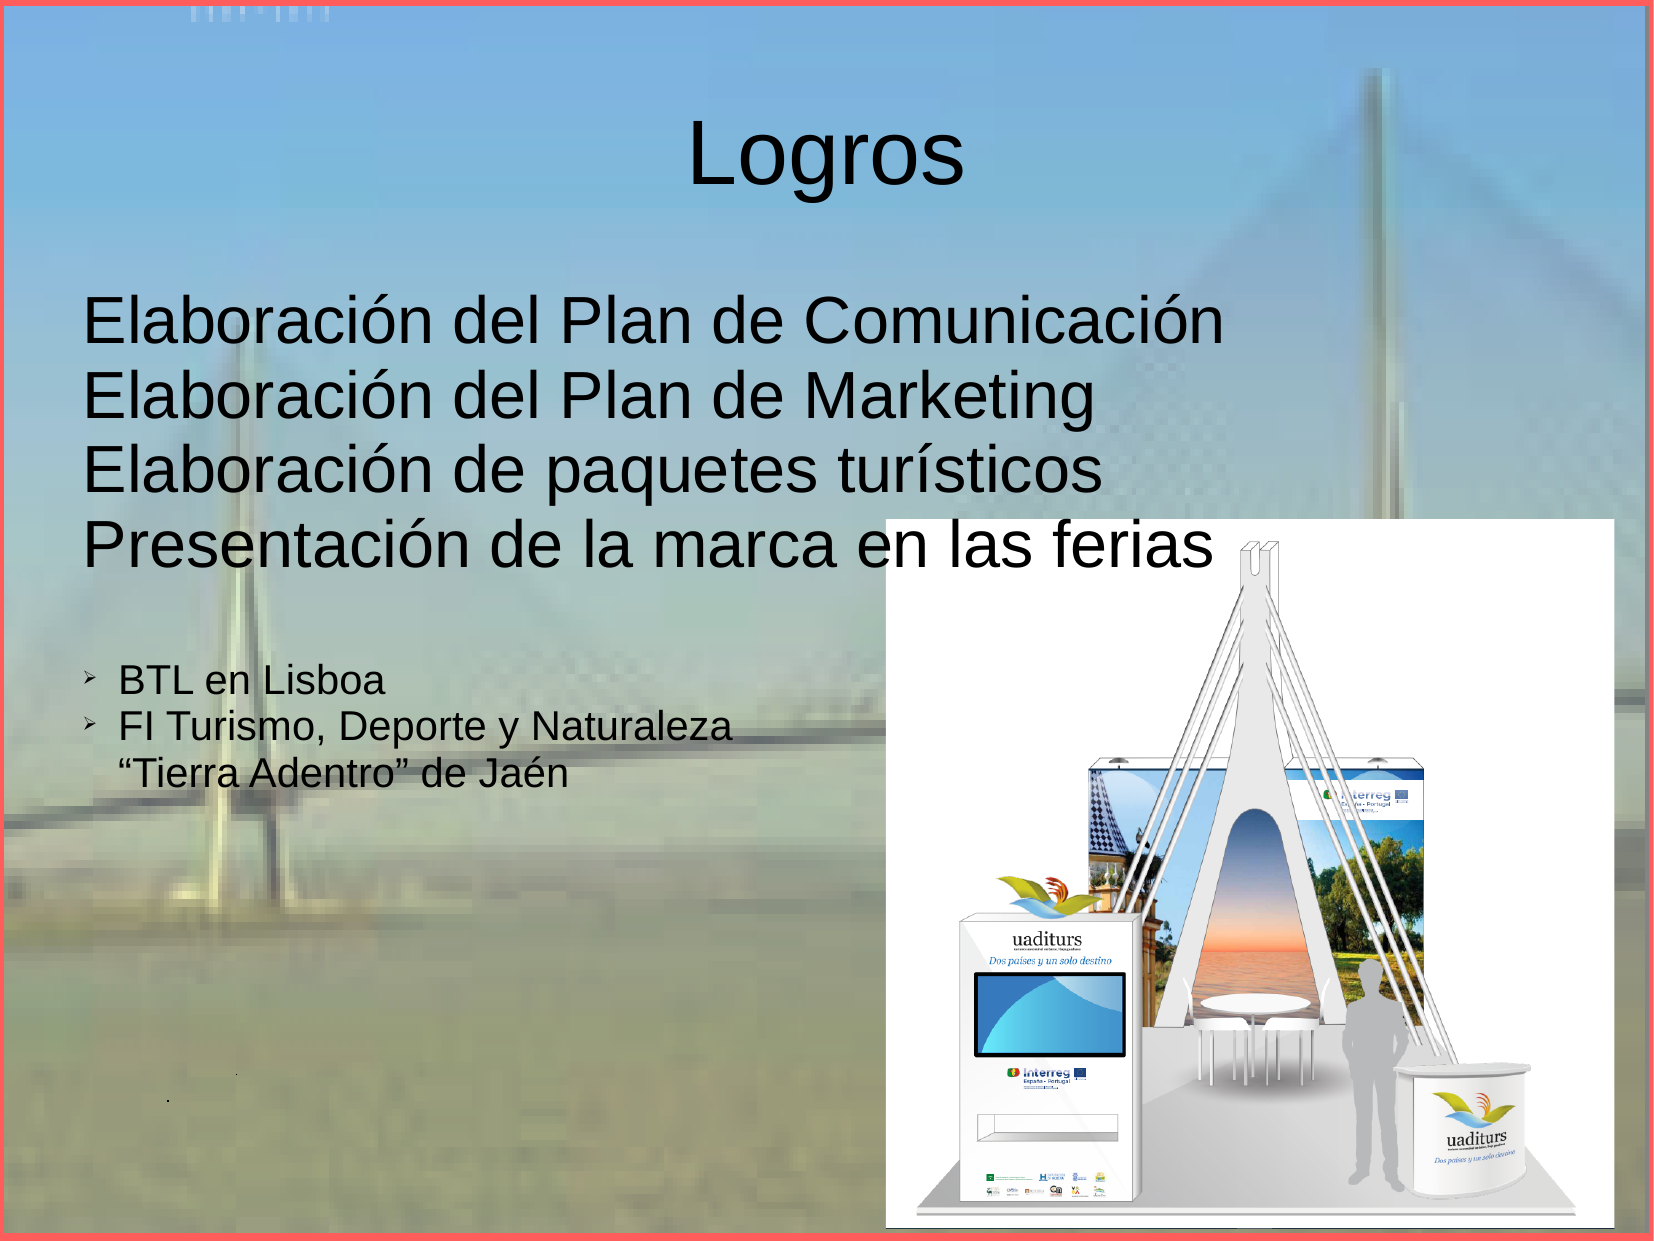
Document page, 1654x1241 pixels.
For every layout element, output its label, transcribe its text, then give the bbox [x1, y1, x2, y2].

picture [885, 519, 1615, 1229]
subtitle Elaboración del Plan de Comunicación Elaboración del Plan de Marketing Elaboración de paquetes turísticos Presentación de la marca en las ferias BTL en Lisboa FI Turismo, Deporte y Naturaleza “Tierra Adentro” de Jaén [82, 200, 1571, 1028]
title Logros [82, 49, 1571, 200]
